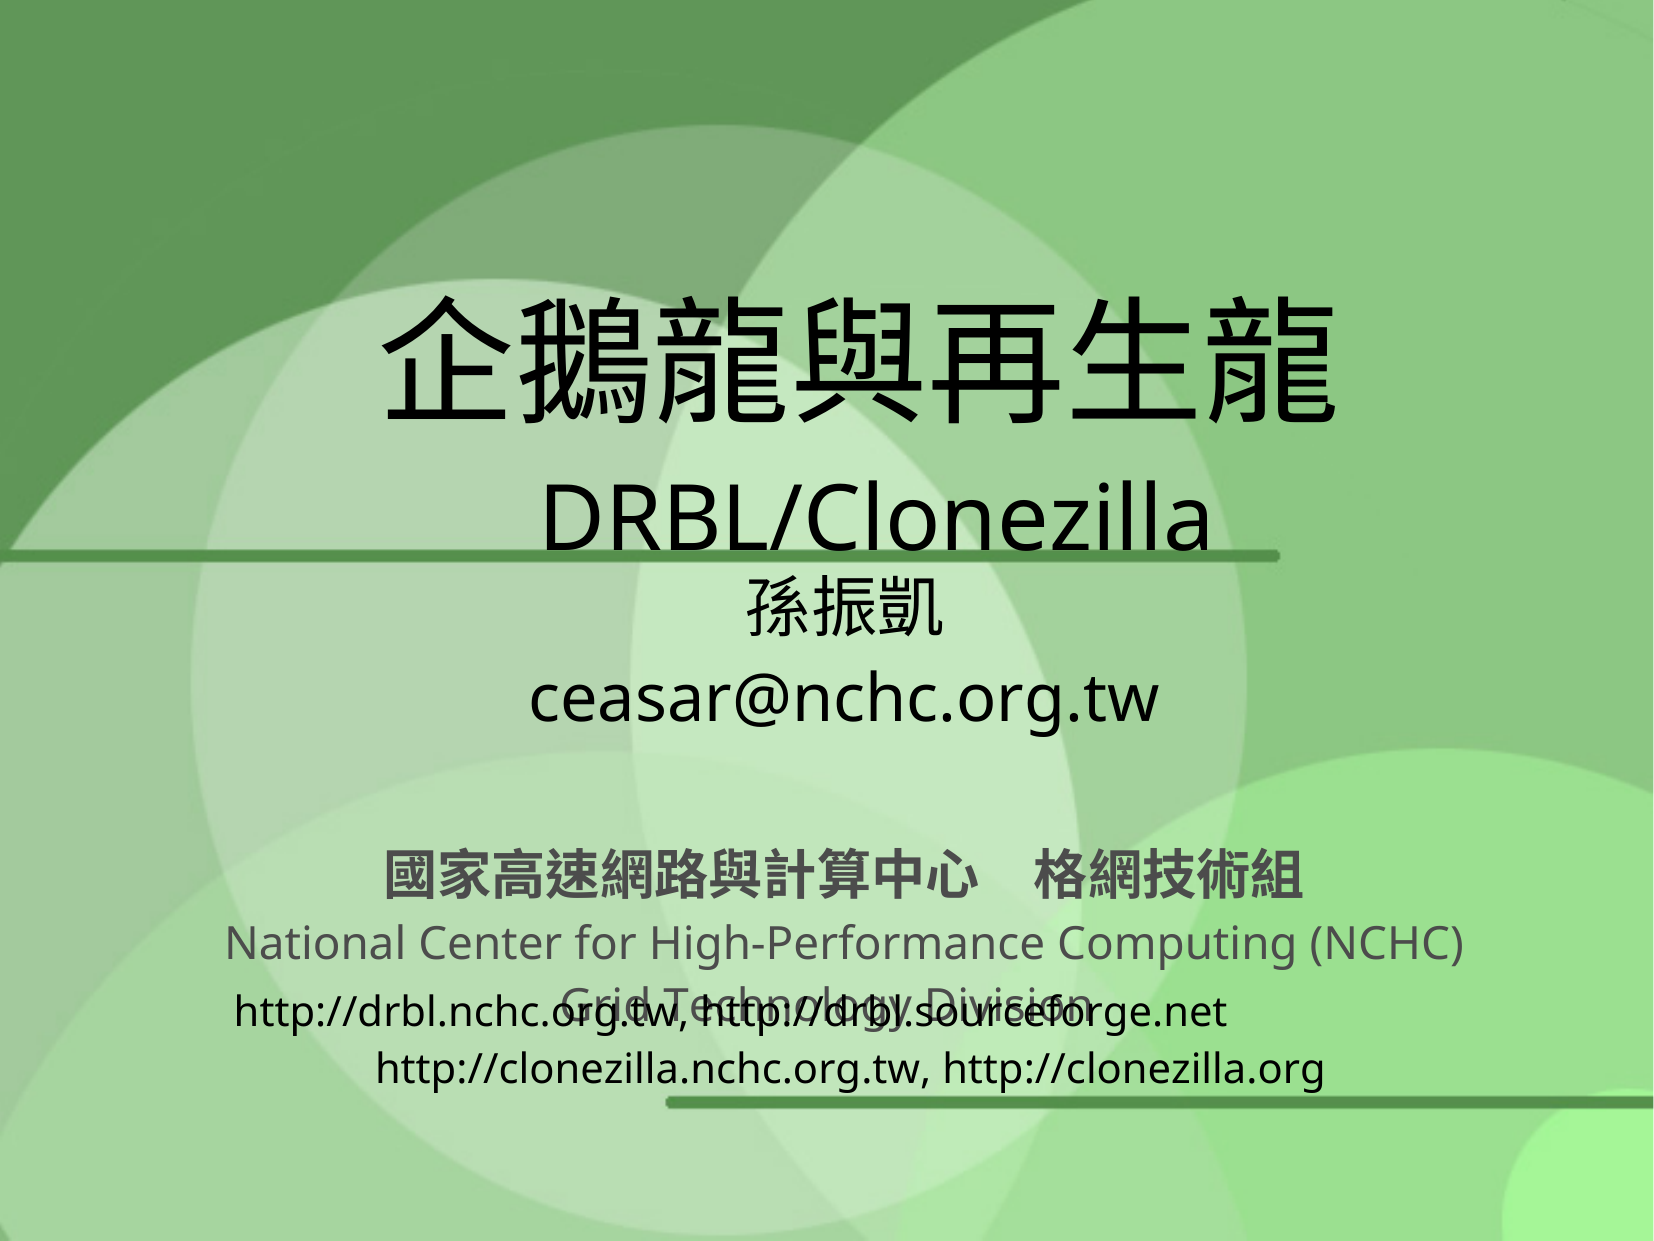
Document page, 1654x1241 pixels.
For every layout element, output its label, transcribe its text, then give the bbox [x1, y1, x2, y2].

text_box http://drbl.nchc.org.tw, http://drbl.sourceforge.net http://clonezilla.nchc.org.tw, http://clonezilla.org [218, 974, 1447, 1093]
text_box 孫振凱 ceasar@nchc.org.tw 國家高速網路與計算中心 格網技術組 National Center for High-Performance Computing (NCHC) Grid Technology Division [59, 602, 1595, 987]
title 企鵝龍與再生龍 DRBL/Clonezilla [118, 265, 1565, 565]
picture [0, 0, 1654, 1241]
